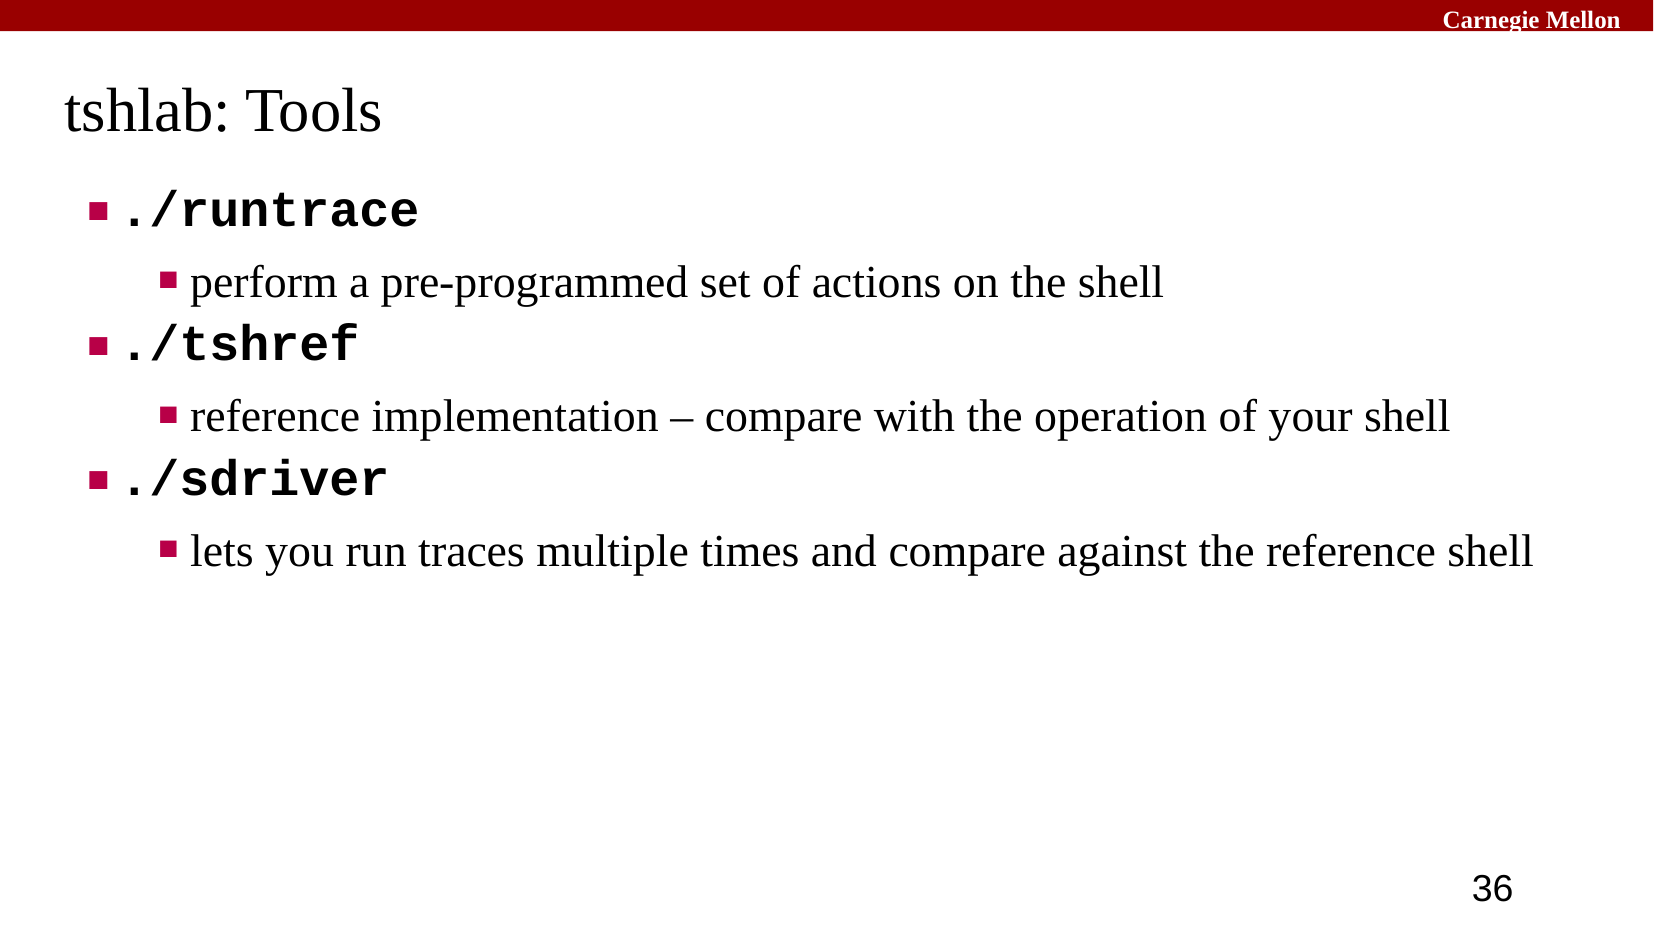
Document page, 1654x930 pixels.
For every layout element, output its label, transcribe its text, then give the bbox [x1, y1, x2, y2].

list ./runtrace perform a pre-programmed set of actions on the shell ./tshref reference implementation – compare with the operation of your shell ./sdriver lets you run traces multiple times and compare against the reference shell [71, 184, 1576, 859]
title tshlab: Tools [64, 58, 1576, 163]
